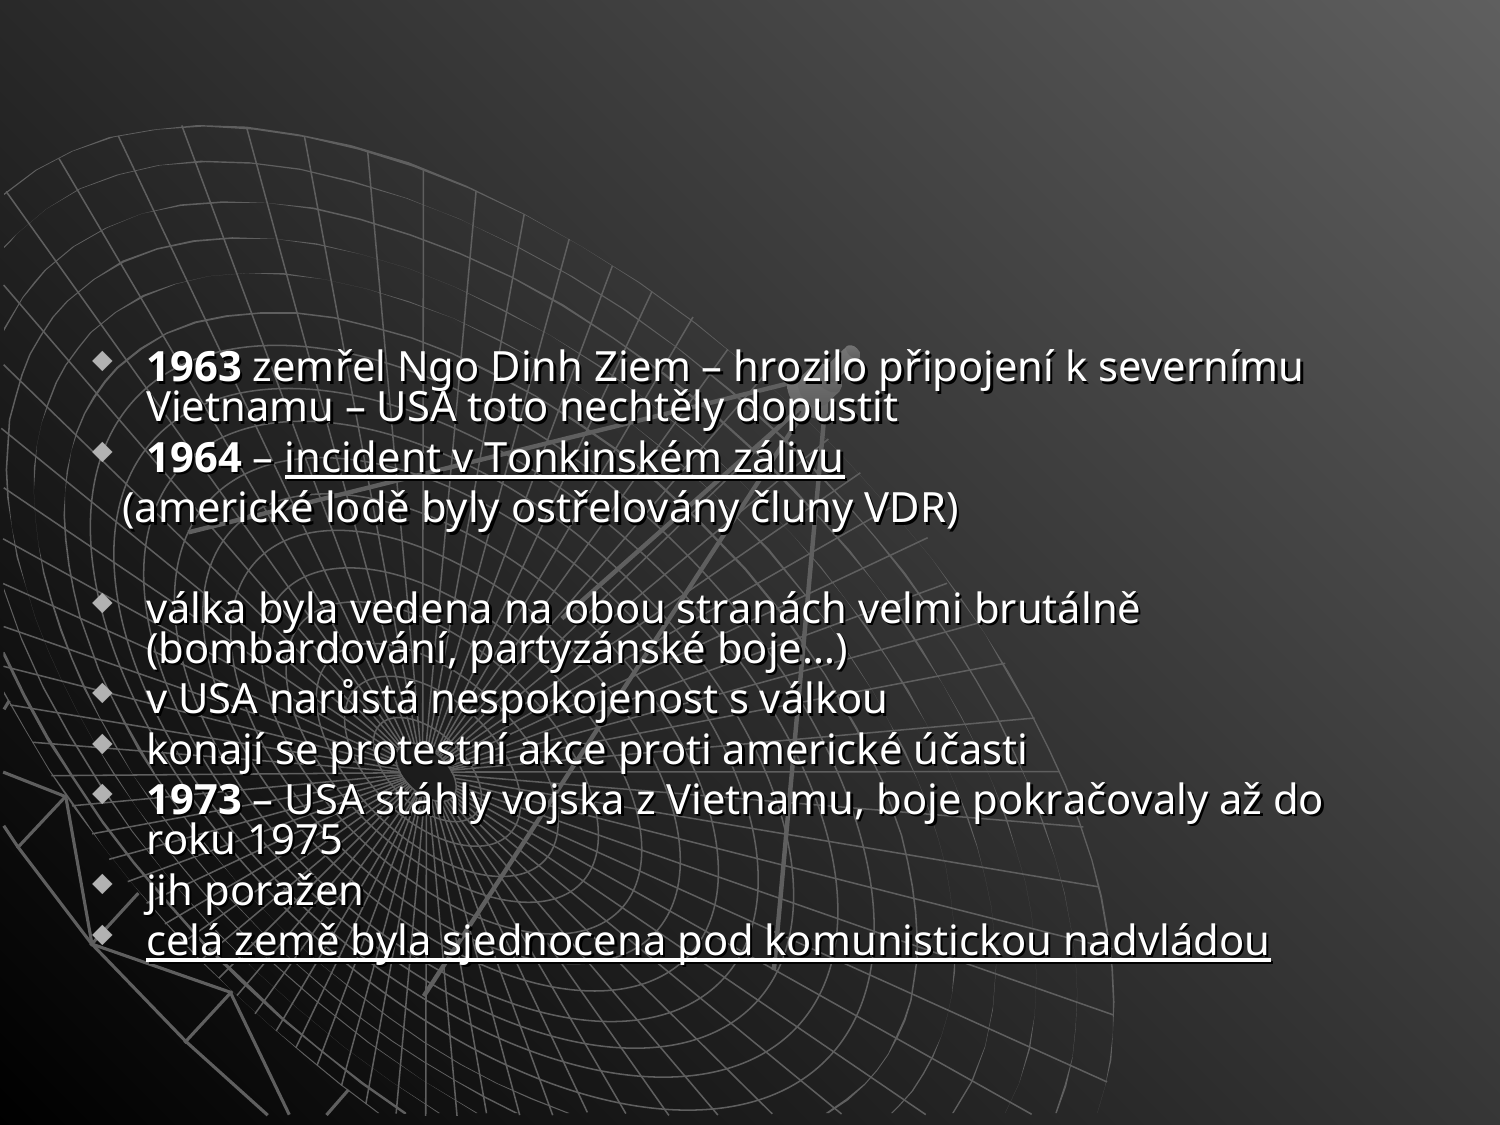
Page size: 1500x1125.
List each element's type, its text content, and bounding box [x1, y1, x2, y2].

title [75, 45, 1426, 231]
list 1963 zemřel Ngo Dinh Ziem – hrozilo připojení k severnímu Vietnamu – USA toto nechtěly dopustit 1964 – incident v Tonkinském zálivu (americké lodě byly ostřelovány čluny VDR) válka byla vedena na obou stranách velmi brutálně (bombardování, partyzánské boje…) v USA narůstá nespokojenost s válkou konají se protestní akce proti americké účasti 1973 – USA stáhly vojska z Vietnamu, boje pokračovaly až do roku 1975 jih poražen celá země byla sjednocena pod komunistickou nadvládou [75, 231, 1426, 1006]
